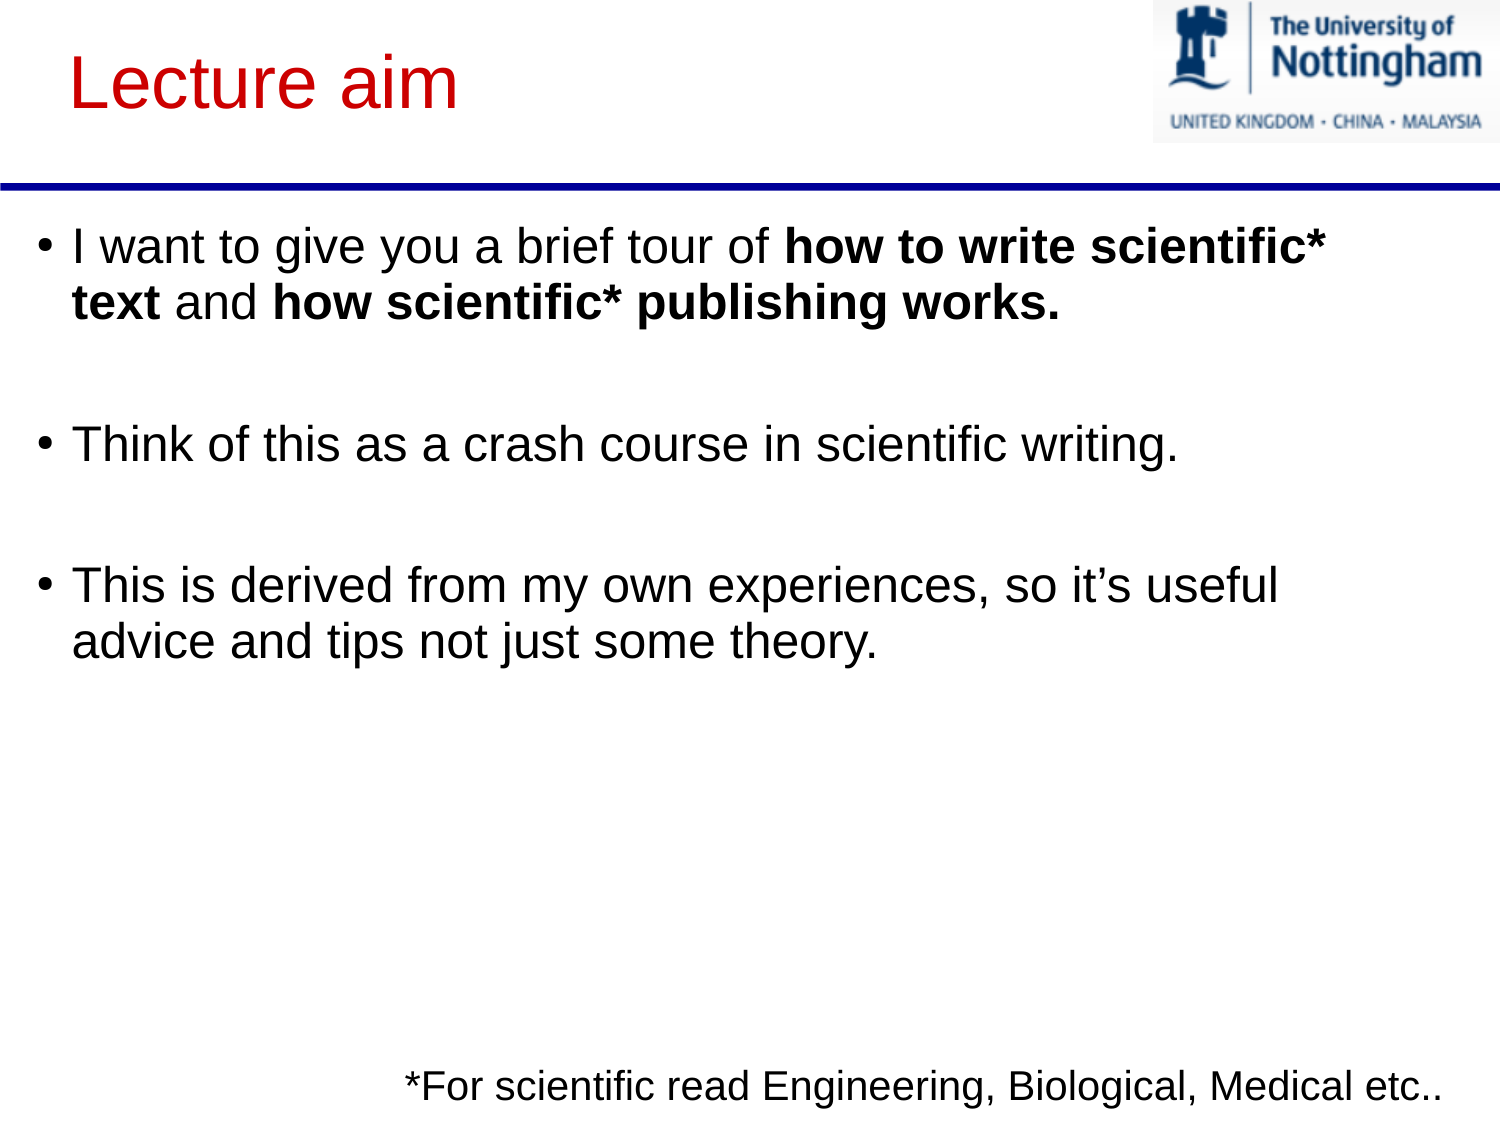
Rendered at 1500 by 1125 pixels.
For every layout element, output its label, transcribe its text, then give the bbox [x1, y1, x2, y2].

text_box *For scientific read Engineering, Biological, Medical etc.. [354, 1055, 1500, 1125]
text_box I want to give you a brief tour of how to write scientific* text and how scientific* publishing works. Think of this as a crash course in scientific writing. This is derived from my own experiences, so it’s useful advice and tips not just some theory. [21, 211, 1440, 677]
picture [1153, 0, 1500, 143]
text_box Lecture aim [53, 33, 947, 133]
